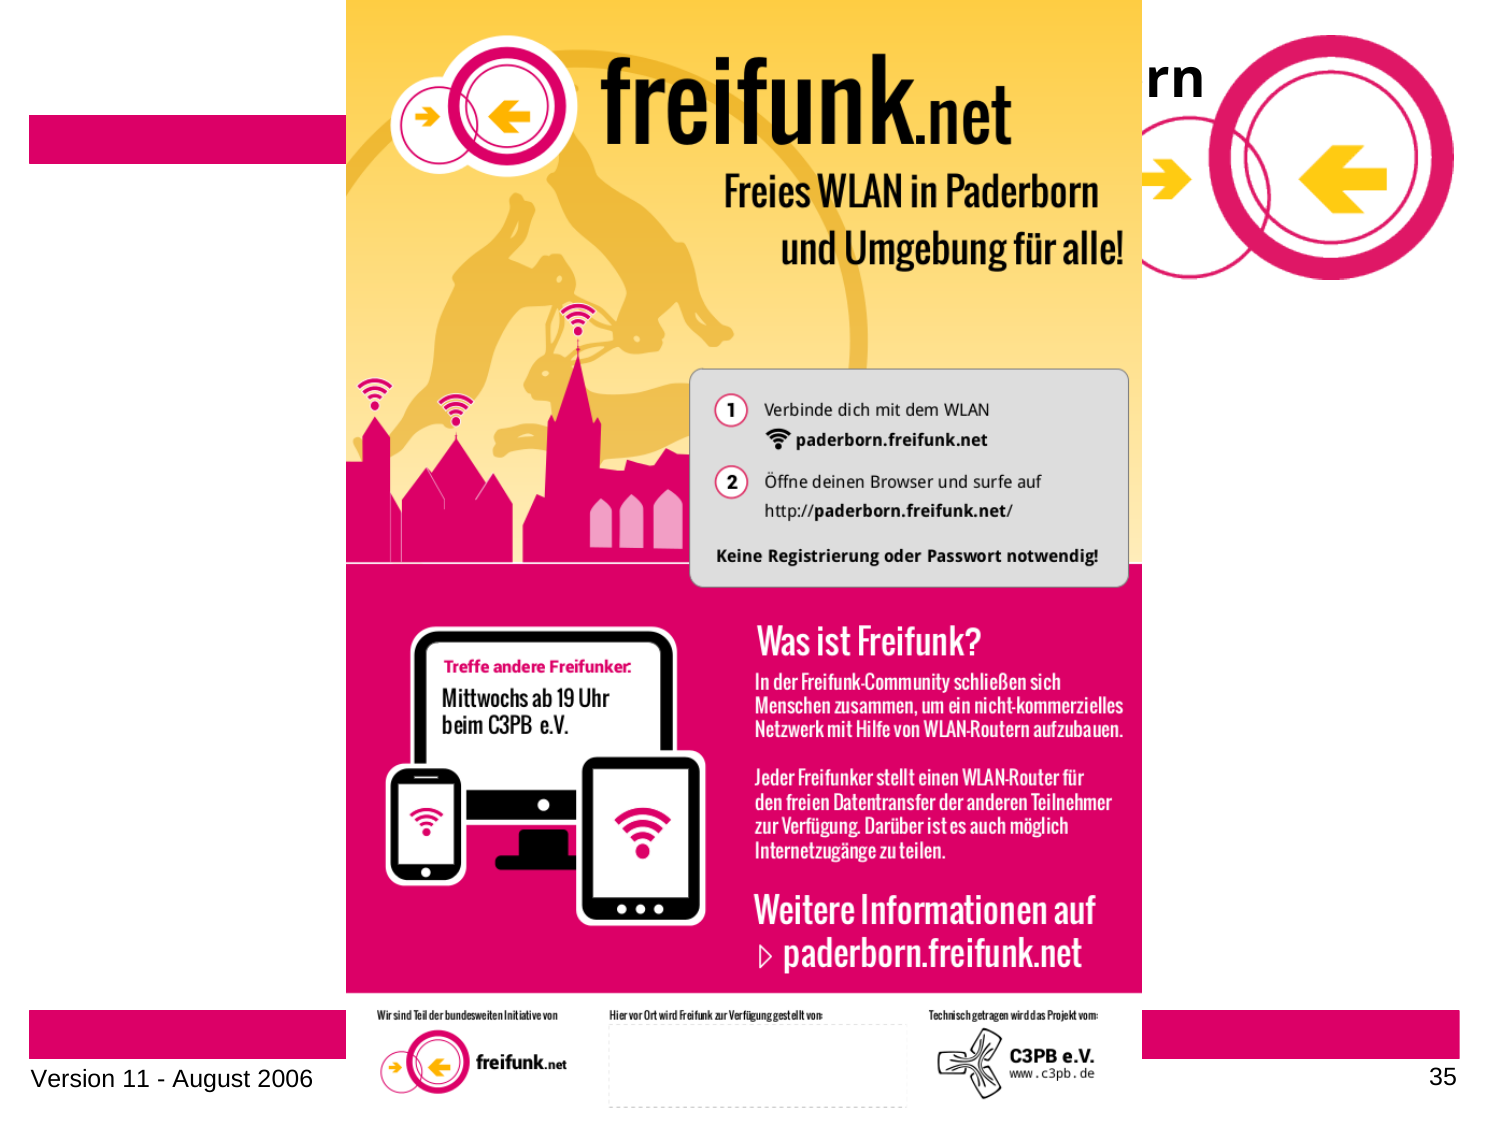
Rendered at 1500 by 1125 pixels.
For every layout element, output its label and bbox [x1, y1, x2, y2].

picture [346, 0, 1454, 1125]
